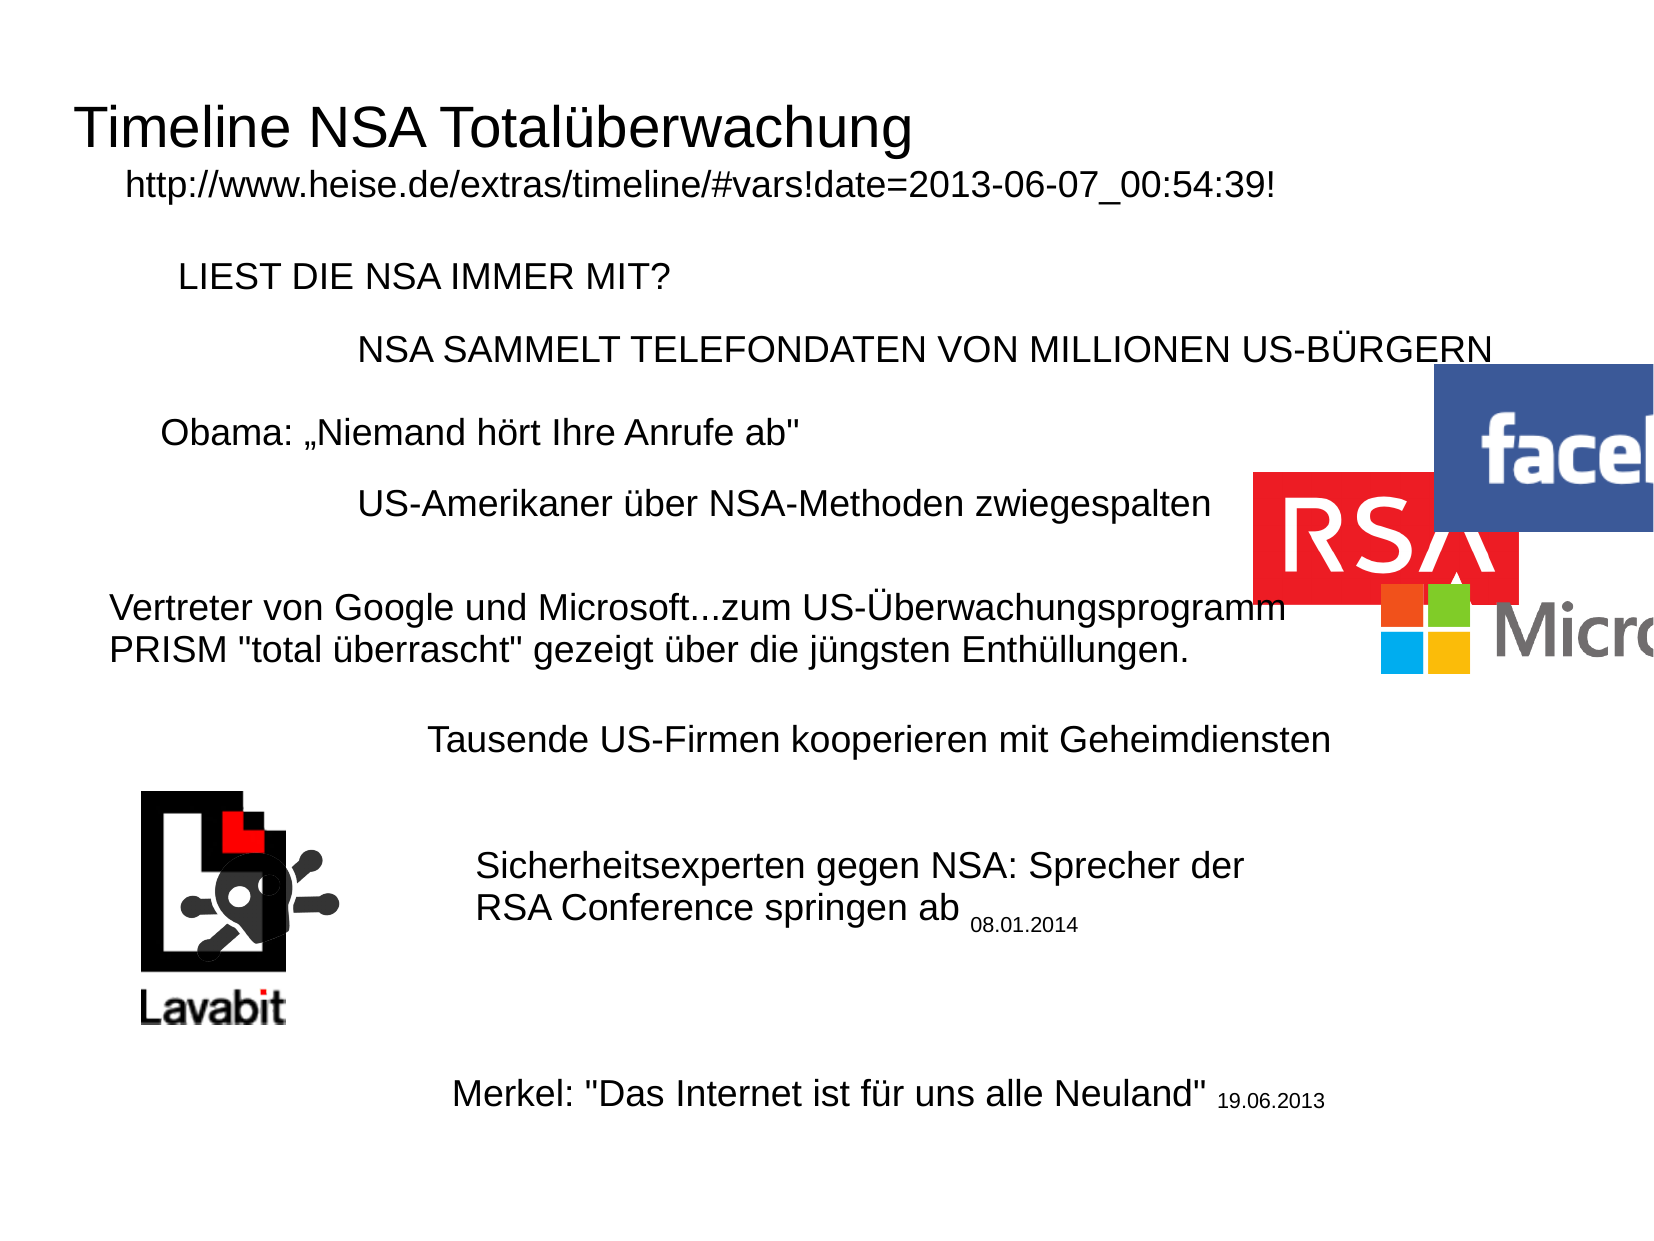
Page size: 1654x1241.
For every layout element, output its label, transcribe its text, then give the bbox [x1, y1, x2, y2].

text_box Merkel: "Das Internet ist für uns alle Neuland" 19.06.2013 [437, 1064, 1382, 1134]
text_box Timeline NSA Totalüberwachung [59, 87, 1276, 168]
text_box LIEST DIE NSA IMMER MIT? [163, 248, 686, 305]
text_box Sicherheitsexperten gegen NSA: Sprecher der RSA Conference springen ab 08.01.2014 [460, 837, 1300, 945]
text_box Obama: „Niemand hört Ihre Anrufe ab" [145, 403, 815, 461]
text_box Vertreter von Google und Microsoft...zum US-Überwachungsprogramm PRISM "total überrascht" gezeigt über die jüngsten Enthüllungen. [94, 578, 1312, 678]
text_box http://www.heise.de/extras/timeline/#vars!date=2013-06-07_00:54:39! [110, 155, 1288, 213]
text_box NSA SAMMELT TELEFONDATEN VON MILLIONEN US-BÜRGERN [342, 321, 1508, 378]
picture [1253, 364, 1654, 674]
text_box Tausende US-Firmen kooperieren mit Geheimdiensten [412, 710, 1347, 768]
picture [141, 791, 343, 1025]
text_box US-Amerikaner über NSA-Methoden zwiegespalten [342, 474, 1226, 532]
